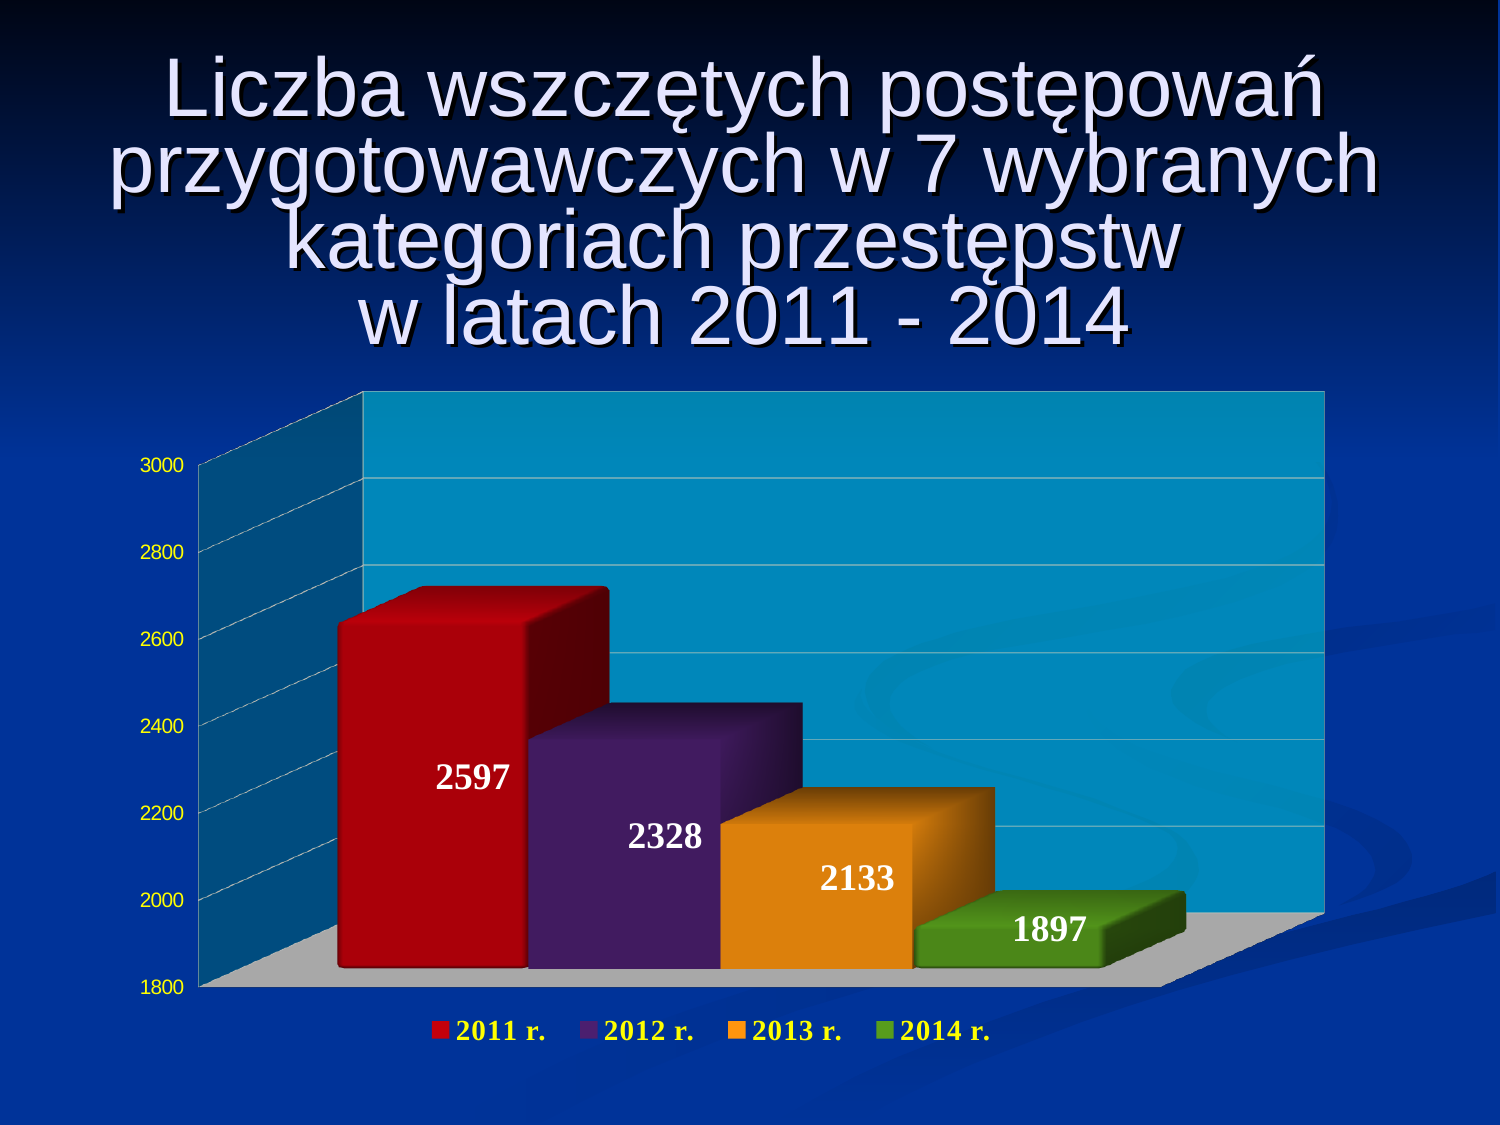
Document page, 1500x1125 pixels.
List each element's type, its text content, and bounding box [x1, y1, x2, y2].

title Liczba wszczętych postępowań przygotowawczych w 7 wybranych kategoriach przestępstw w latach 2011 - 2014 [70, 60, 1420, 355]
chart [82, 362, 1402, 1125]
